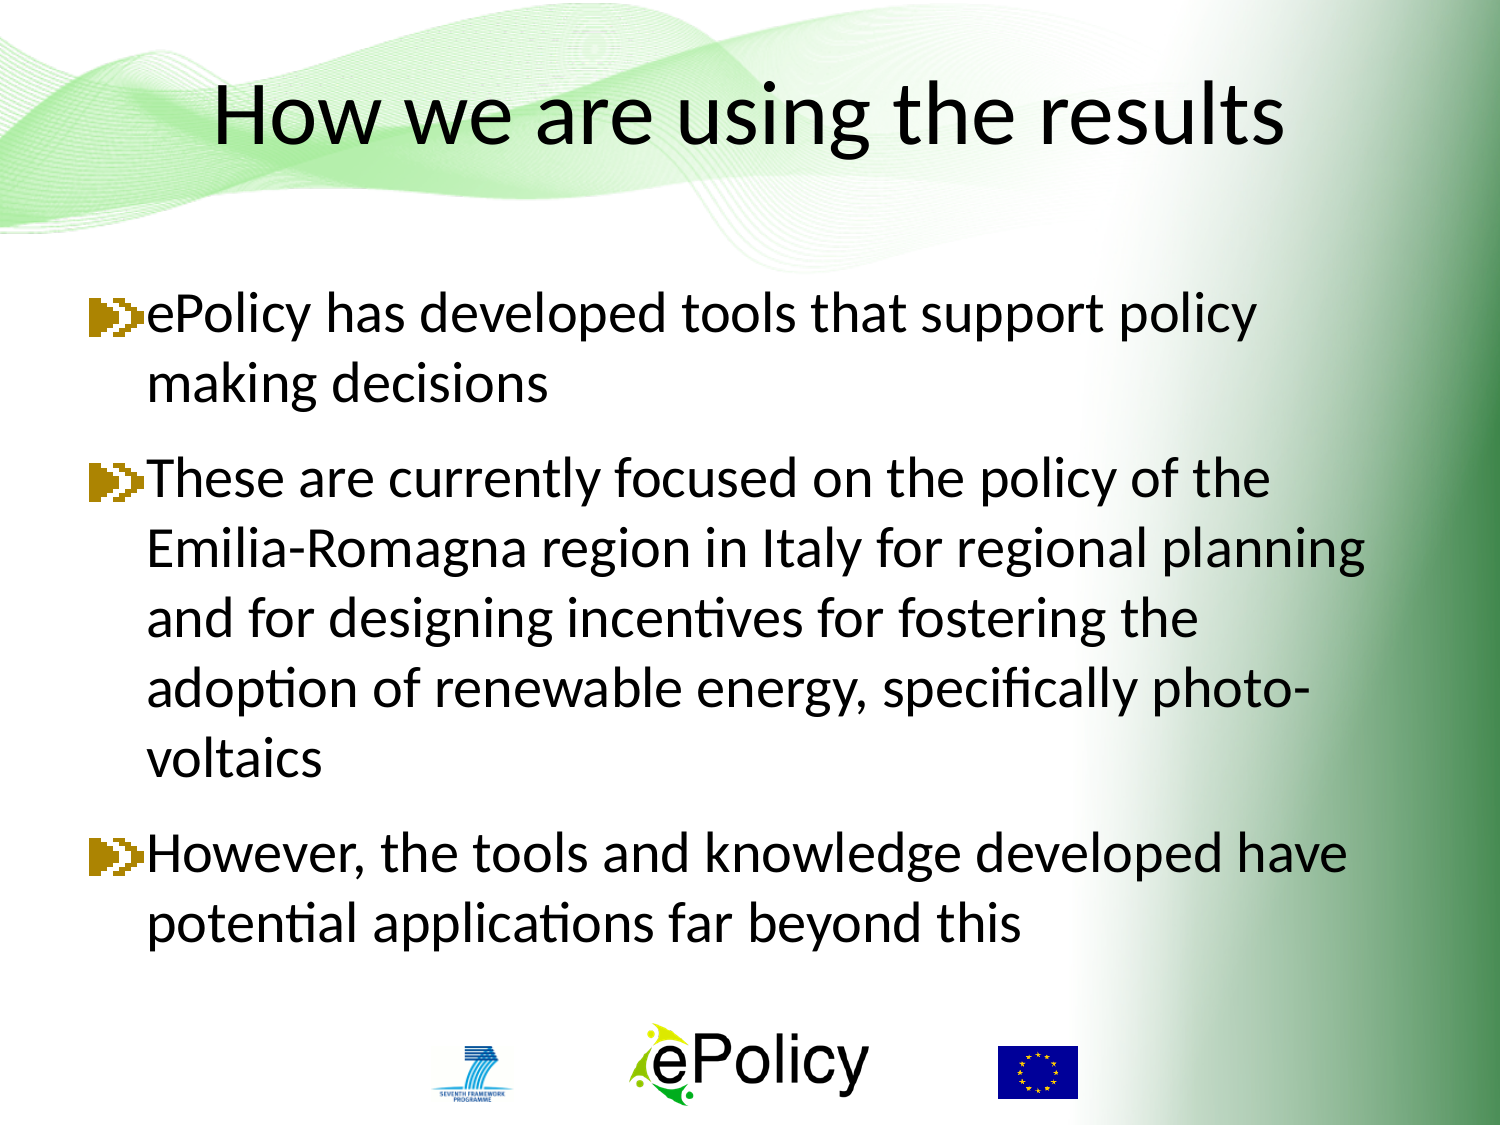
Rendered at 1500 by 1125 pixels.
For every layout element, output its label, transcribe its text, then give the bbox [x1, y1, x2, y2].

title How we are using the results [75, 45, 1425, 233]
picture [0, 0, 1500, 1125]
picture [431, 1046, 514, 1102]
list ePolicy has developed tools that support policy making decisions These are currently focused on the policy of the Emilia-Romagna region in Italy for regional planning and for designing incentives for fostering the adoption of renewable energy, specifically photo-voltaics However, the tools and knowledge developed have potential applications far beyond this [75, 267, 1425, 1005]
